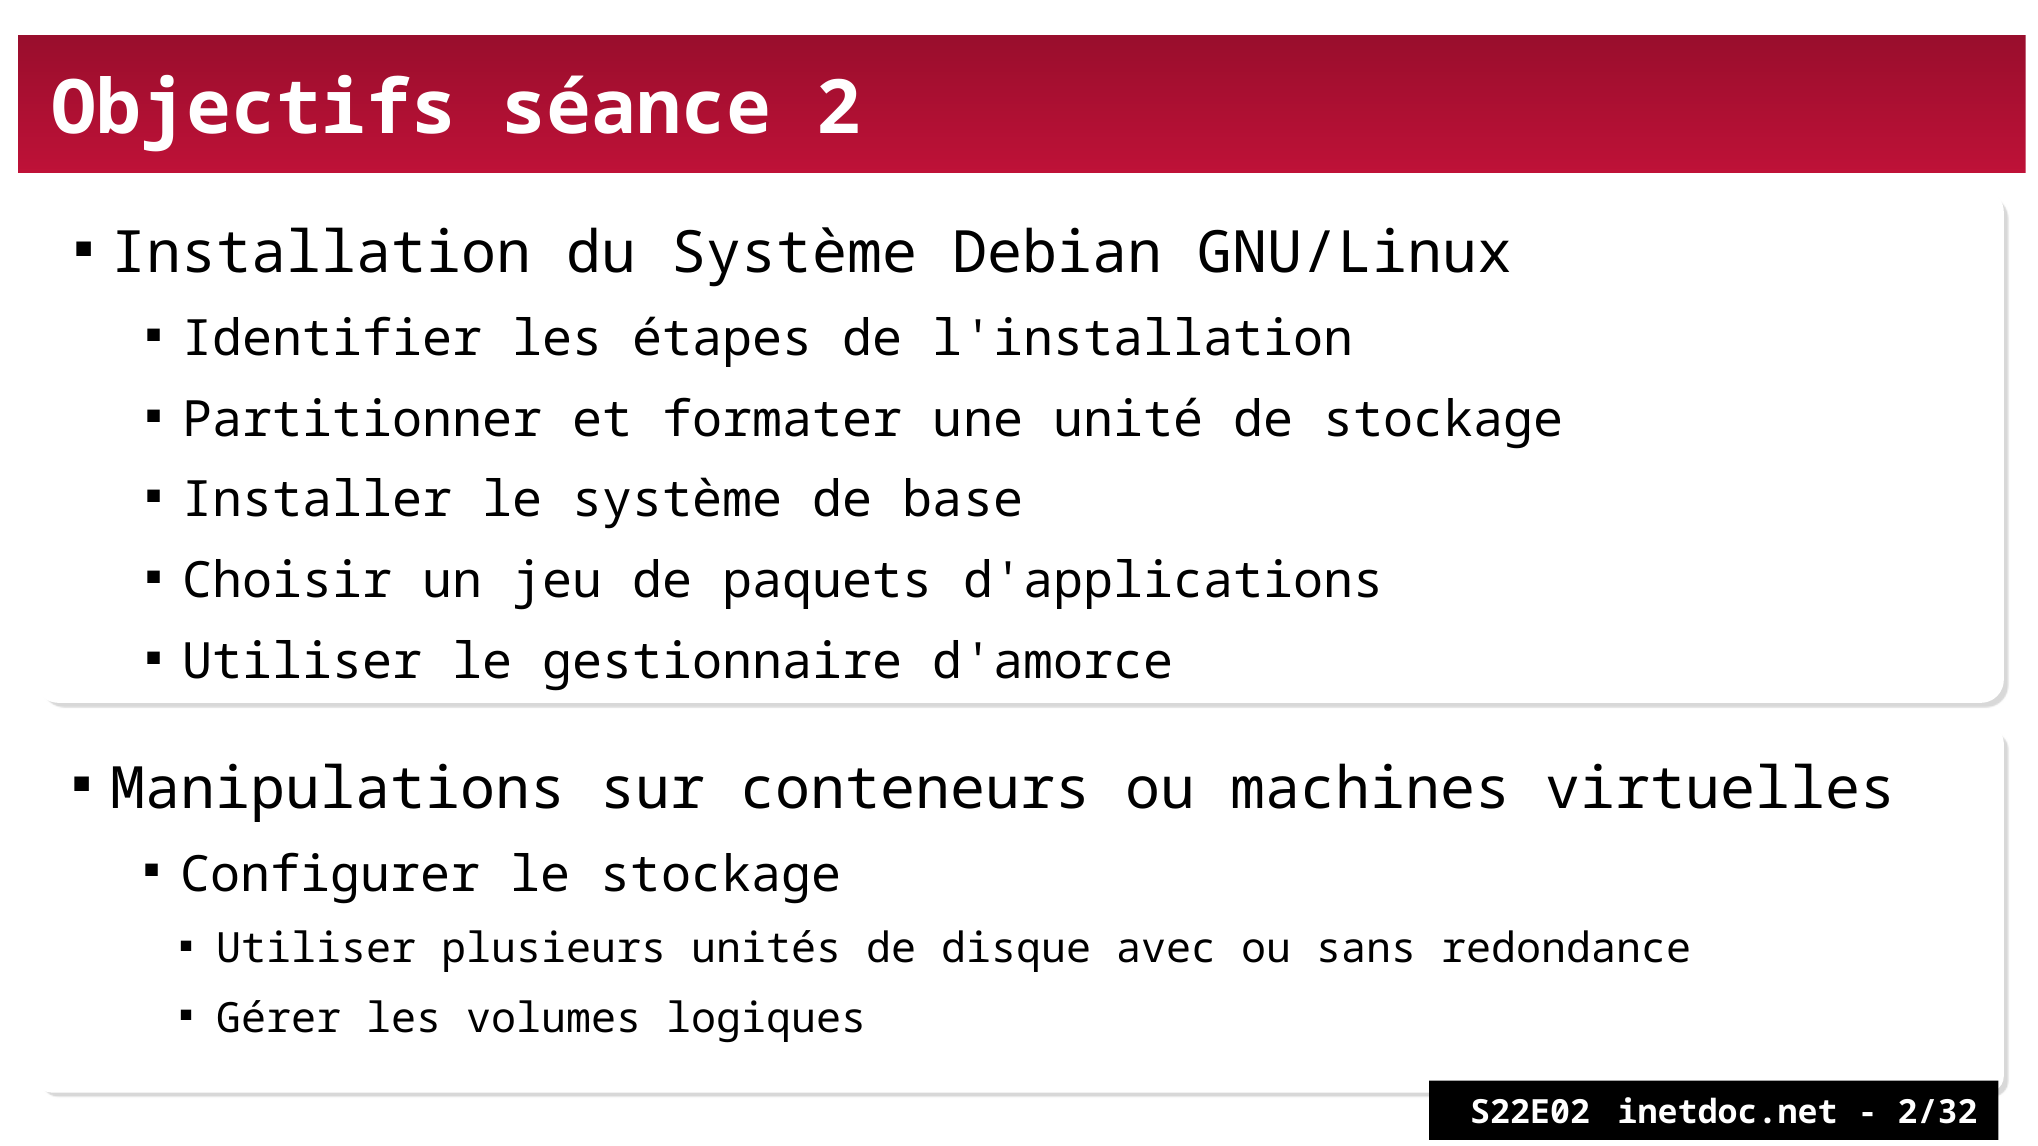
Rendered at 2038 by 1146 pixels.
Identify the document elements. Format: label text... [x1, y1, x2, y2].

text_box Objectifs séance 2 [17, 35, 2026, 174]
text_box S22E02 inetdoc.net - 32/32 [1429, 1080, 1999, 1140]
text_box Installation du Système Debian GNU/Linux Identifier les étapes de l'installation Partitionner et formater une unité de stockage Installer le système de base Choisir un jeu de paquets d'applications Utiliser le gestionnaire d'amorce [35, 188, 2004, 703]
text_box Manipulations sur conteneurs ou machines virtuelles Configurer le stockage Utiliser plusieurs unités de disque avec ou sans redondance Gérer les volumes logiques [35, 726, 2004, 1093]
